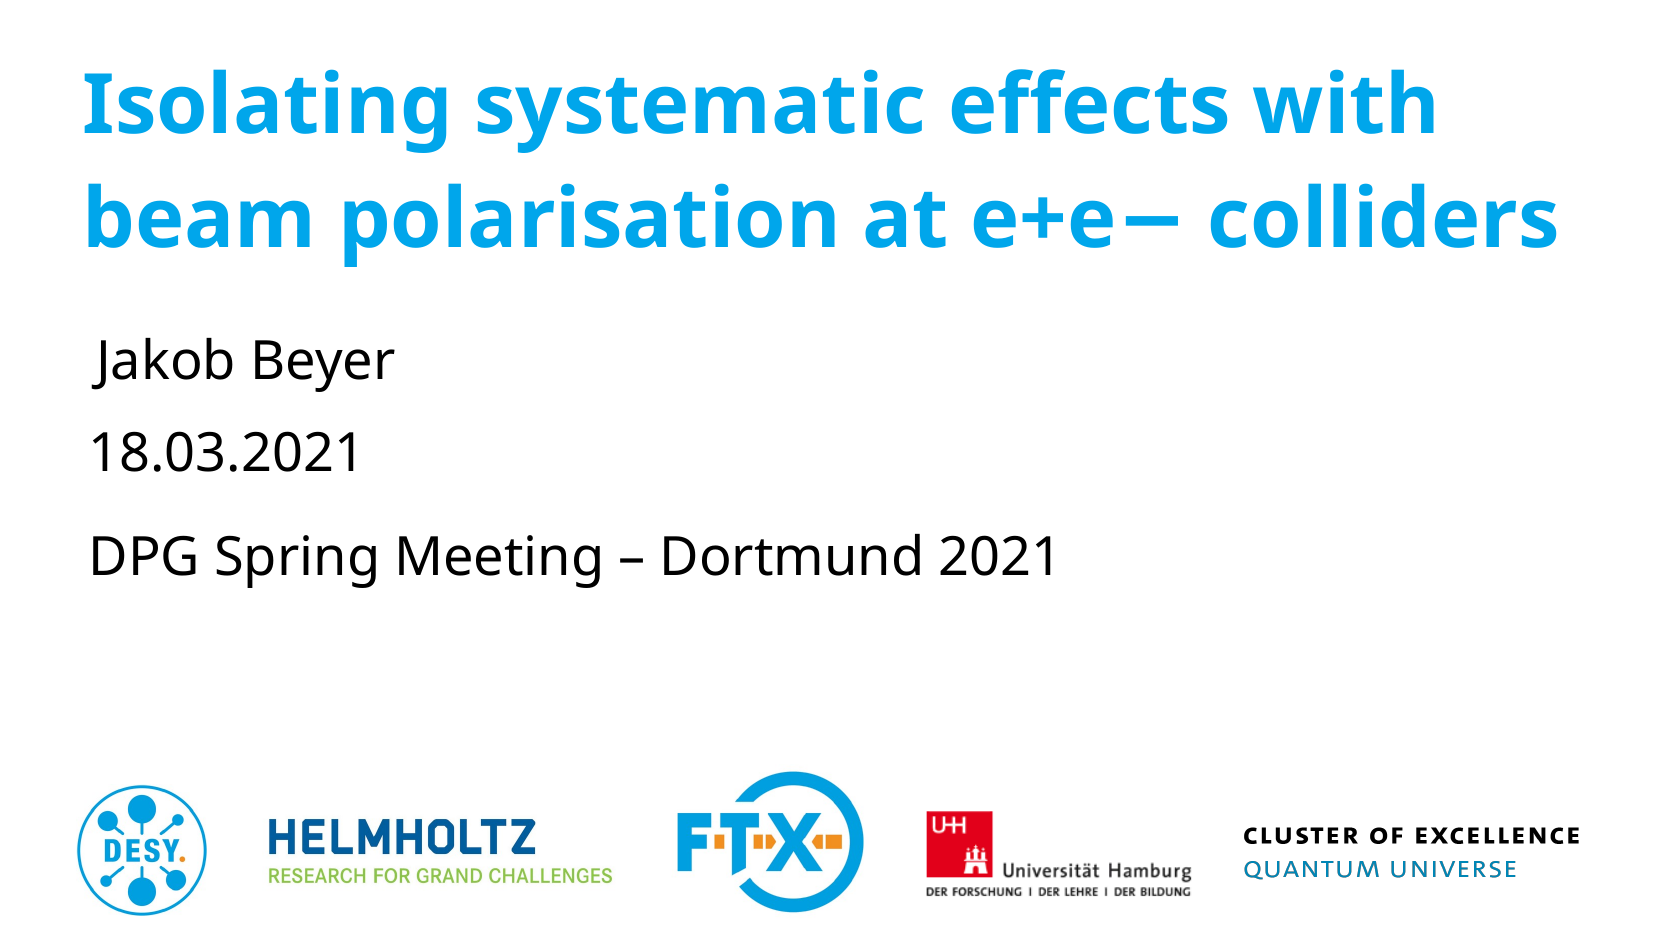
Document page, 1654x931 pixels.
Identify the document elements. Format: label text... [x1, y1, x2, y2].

picture [670, 764, 871, 919]
list 18.03.2021 DPG Spring Meeting – Dortmund 2021 [88, 413, 1565, 931]
picture [76, 784, 88, 916]
title Isolating systematic effects with beam polarisation at e+e− colliders [82, 45, 1571, 303]
picture [238, 802, 646, 901]
picture [902, 779, 1617, 921]
picture [81, 822, 88, 878]
